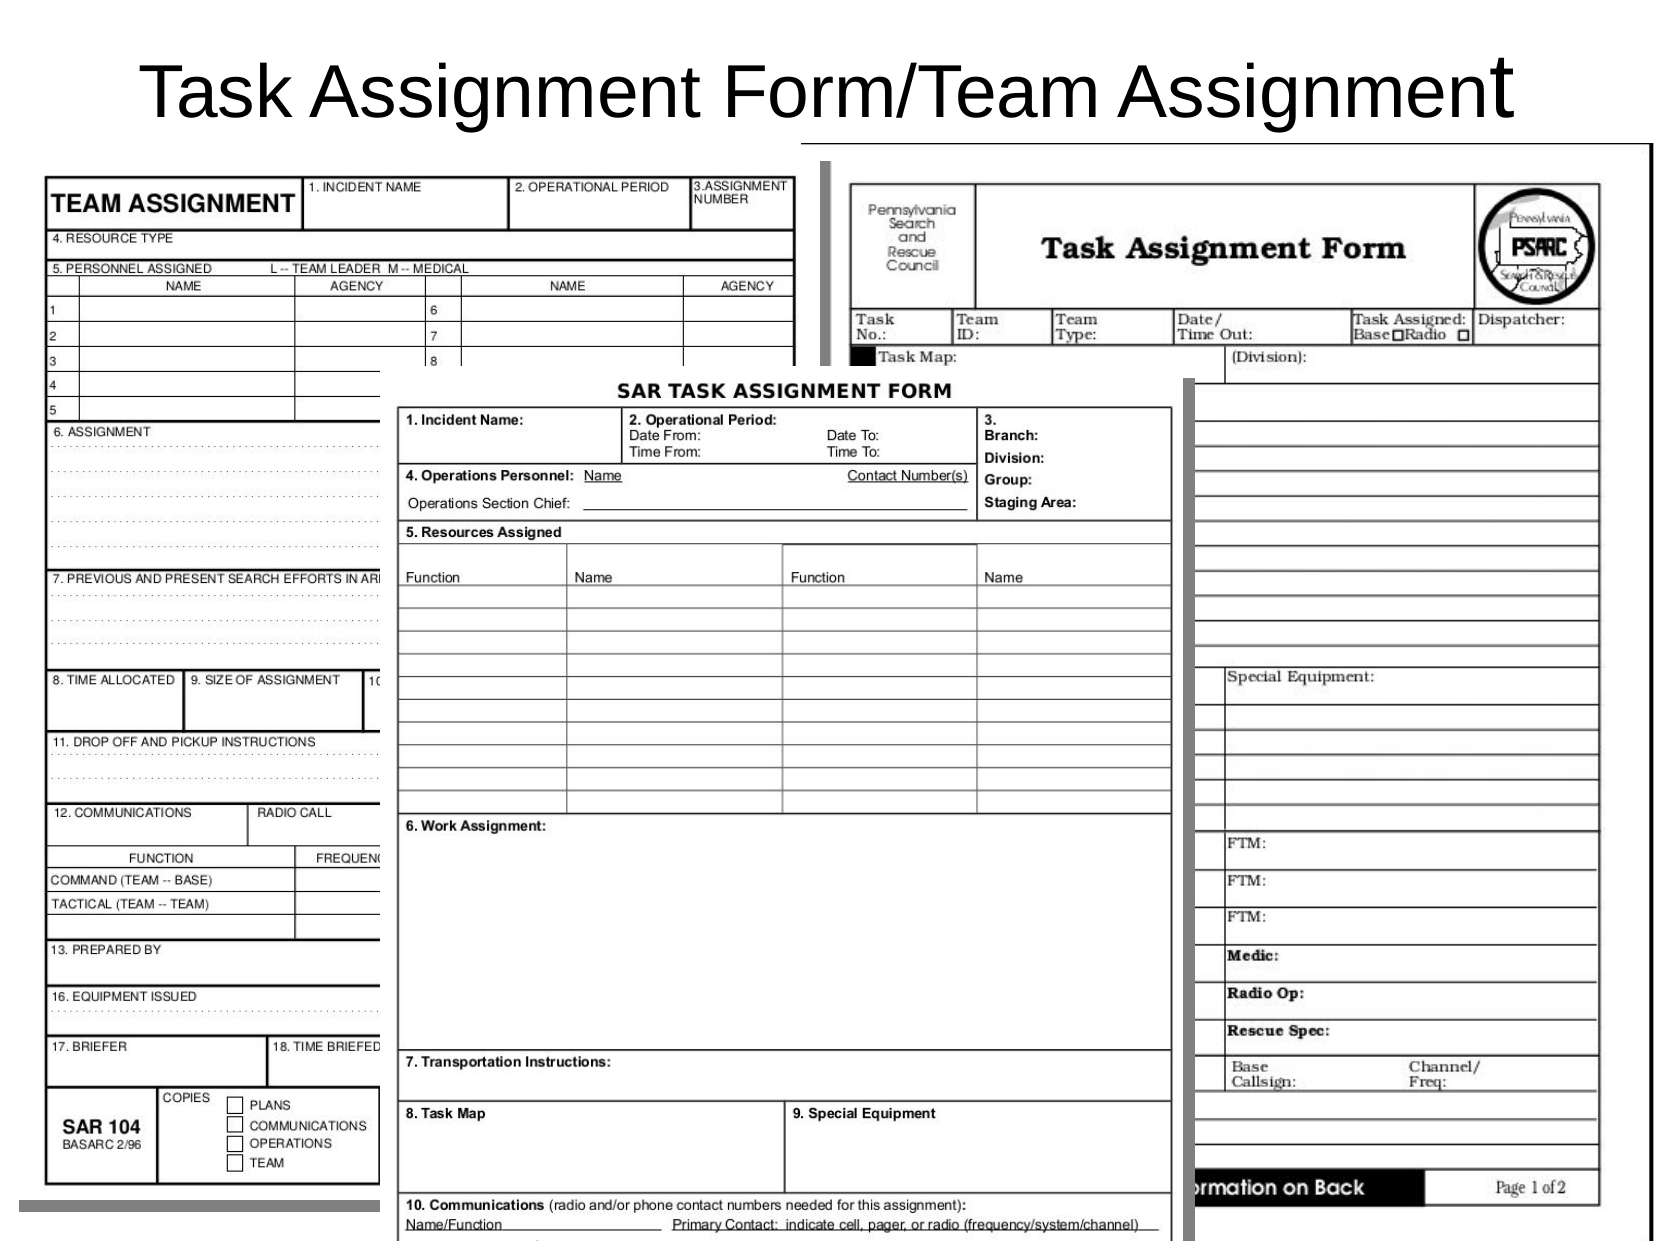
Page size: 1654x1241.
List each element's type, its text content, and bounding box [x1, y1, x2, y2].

title Task Assignment Form/Team Assignment [82, 9, 1571, 162]
picture [7, 143, 1654, 1241]
